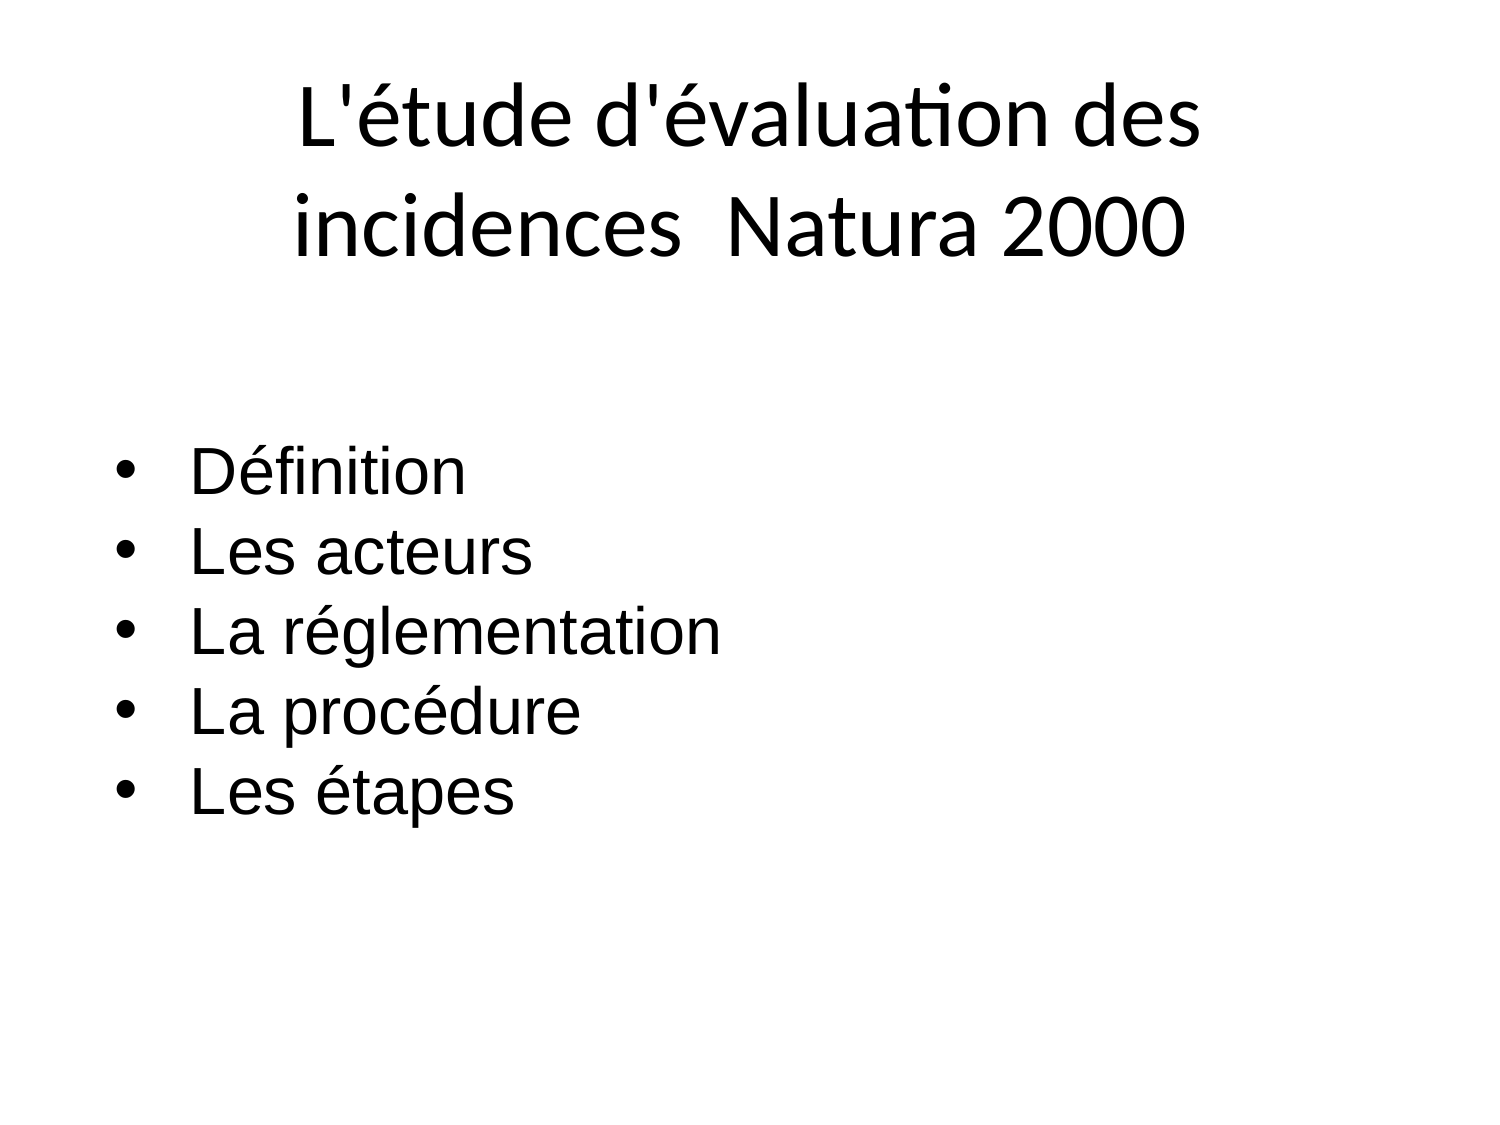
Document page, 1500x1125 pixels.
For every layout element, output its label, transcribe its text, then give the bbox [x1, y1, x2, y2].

text_box L'étude d'évaluation des incidences Natura 2000 [76, 46, 1425, 393]
text_box Définition Les acteurs La réglementation La procédure Les étapes [100, 420, 1341, 1072]
